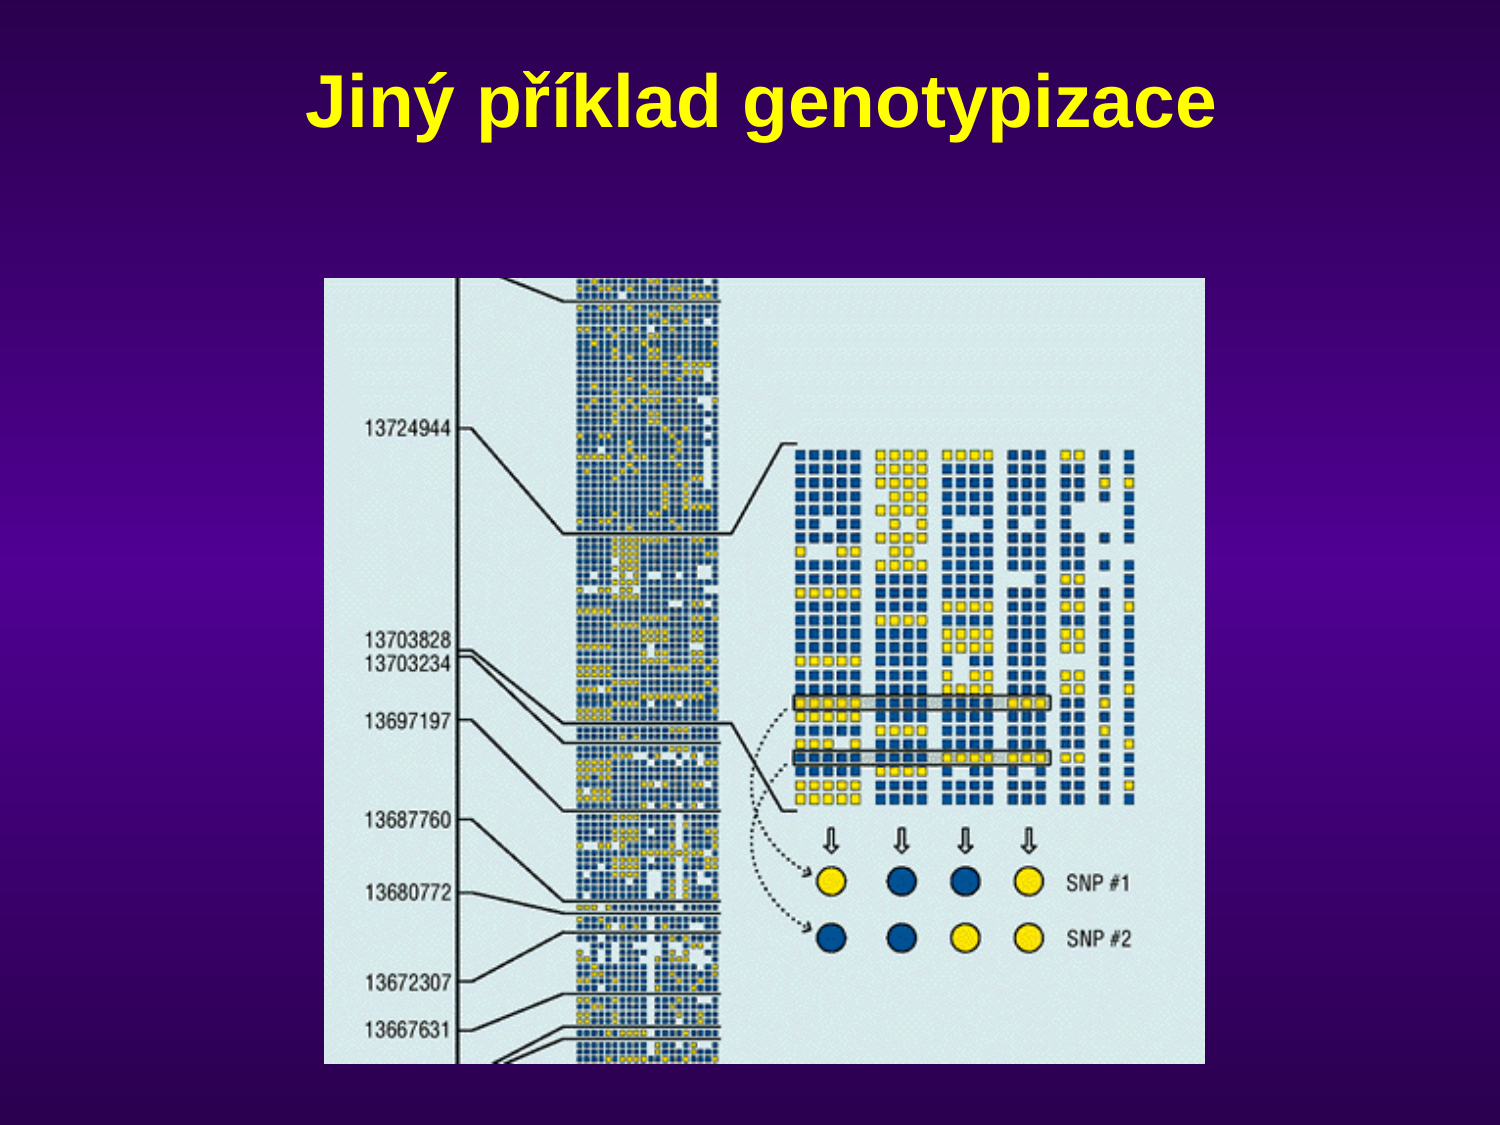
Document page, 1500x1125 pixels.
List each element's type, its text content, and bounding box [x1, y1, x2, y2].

picture [324, 278, 1205, 1064]
title Jiný příklad genotypizace [88, 49, 1436, 155]
